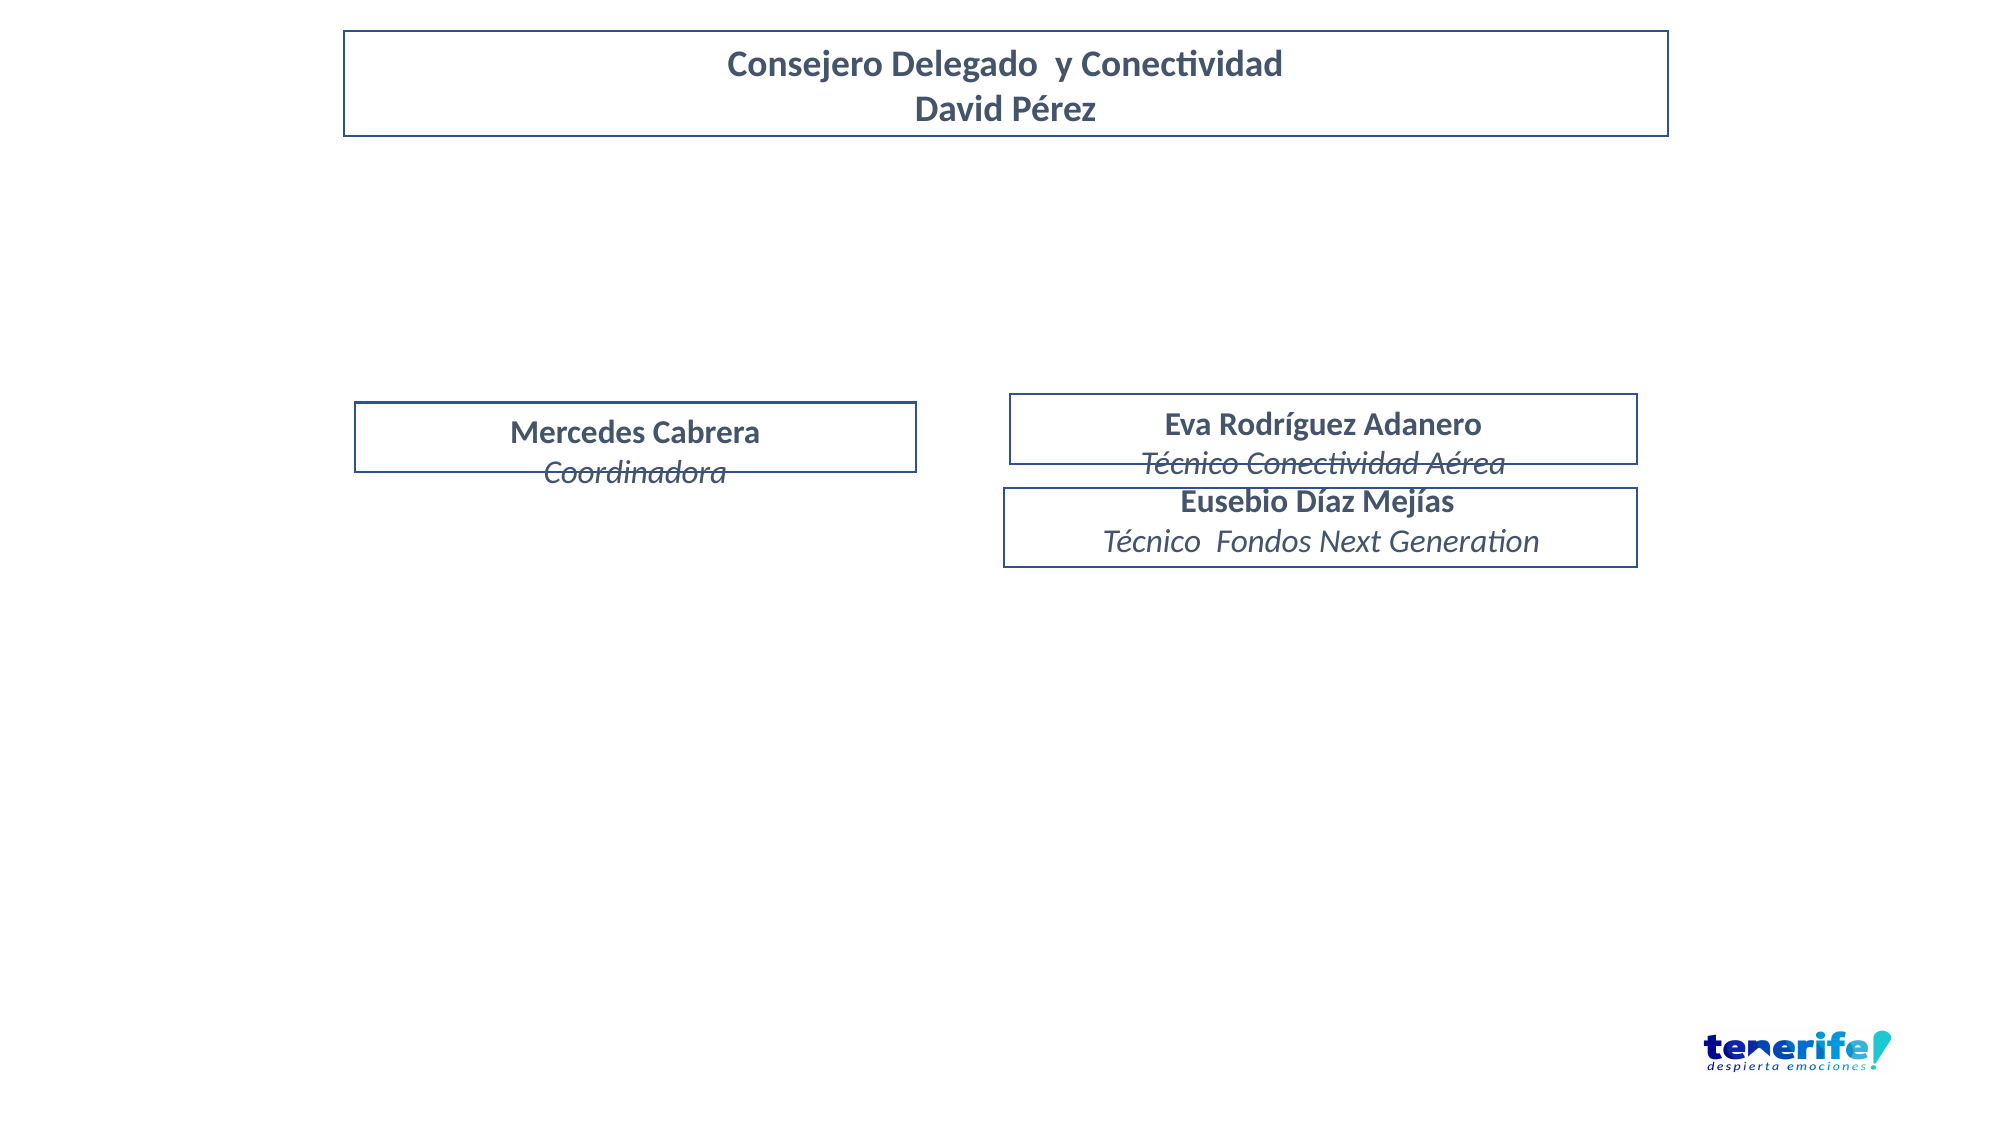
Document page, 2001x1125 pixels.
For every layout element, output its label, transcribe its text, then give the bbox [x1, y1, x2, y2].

text_box Eva Rodríguez Adanero Técnico Conectividad Aérea [1010, 394, 1637, 464]
text_box Consejero Delegado y Conectividad David Pérez [344, 31, 1668, 136]
text_box Eusebio Díaz Mejías Técnico Fondos Next Generation [1004, 472, 1631, 567]
picture [1699, 1027, 1895, 1075]
text_box Mercedes Cabrera Coordinadora [355, 403, 916, 472]
